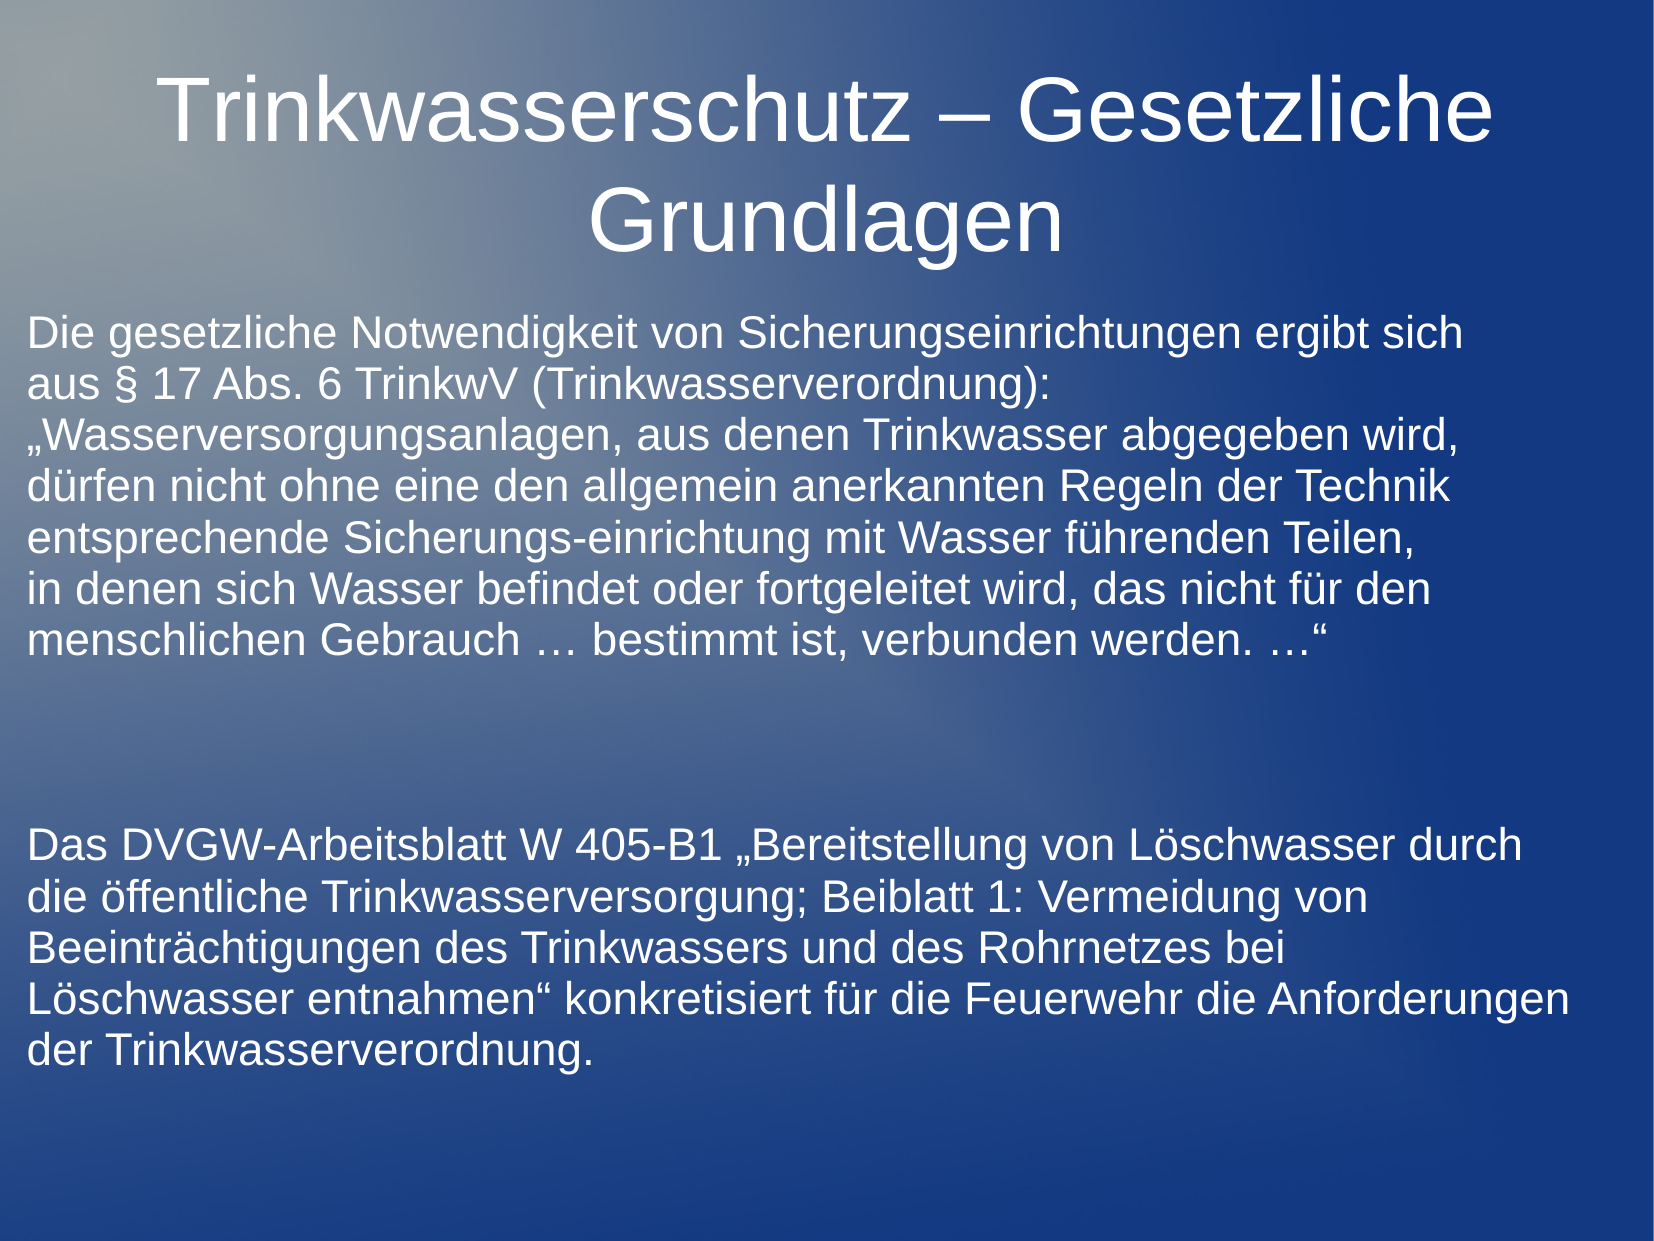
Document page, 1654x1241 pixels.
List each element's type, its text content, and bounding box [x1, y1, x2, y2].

text_box Die gesetzliche Notwendigkeit von Sicherungseinrichtungen ergibt sich aus § 17 Abs. 6 TrinkwV (Trinkwasserverordnung): „Wasserversorgungsanlagen, aus denen Trinkwasser abgegeben wird, dürfen nicht ohne eine den allgemein anerkannten Regeln der Technik entsprechende Sicherungs-einrichtung mit Wasser führenden Teilen, in denen sich Wasser befindet oder fortgeleitet wird, das nicht für den menschlichen Gebrauch … bestimmt ist, verbunden werden. …“ Das DVGW-Arbeitsblatt W 405-B1 „Bereitstellung von Löschwasser durch die öffentliche Trinkwasserversorgung; Beiblatt 1: Vermeidung von Beeinträchtigungen des Trinkwassers und des Rohrnetzes bei Löschwasser entnahmen“ konkretisiert für die Feuerwehr die Anforderungen der Trinkwasserverordnung. [11, 248, 1595, 1205]
title Trinkwasserschutz – Gesetzliche Grundlagen [82, 49, 1571, 248]
